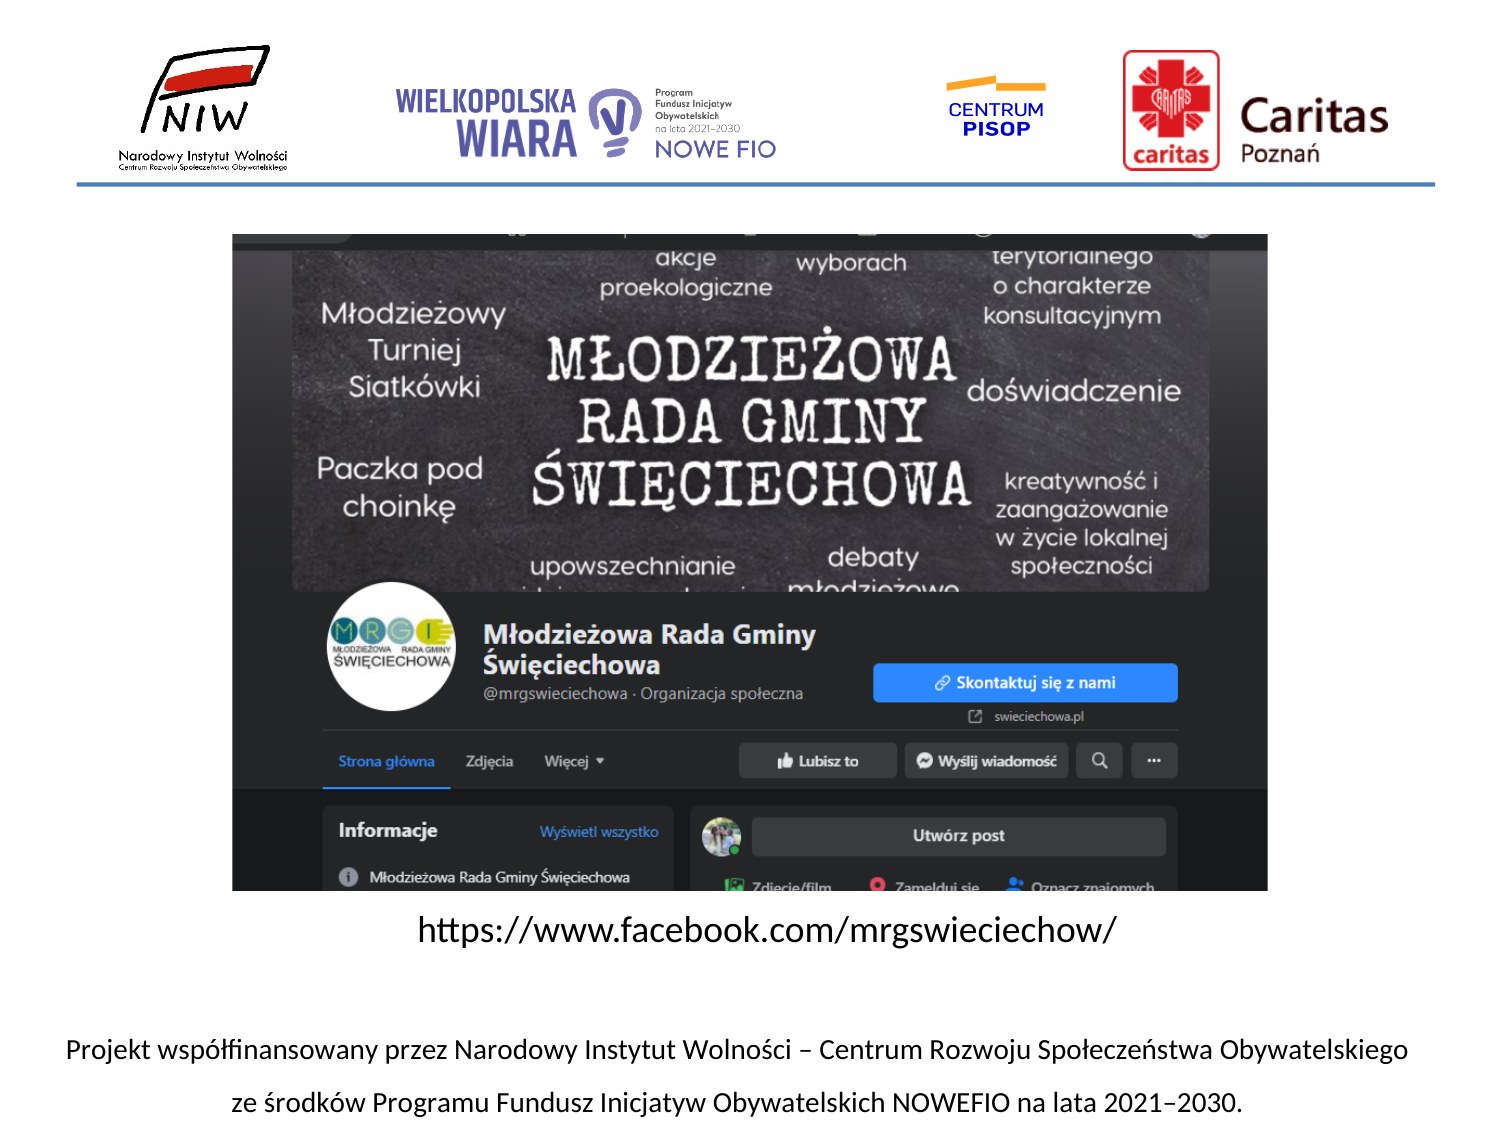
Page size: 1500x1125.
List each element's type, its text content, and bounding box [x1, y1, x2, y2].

text_box https://www.facebook.com/mrgswieciechow/ [145, 897, 1399, 1004]
picture [232, 234, 1268, 891]
